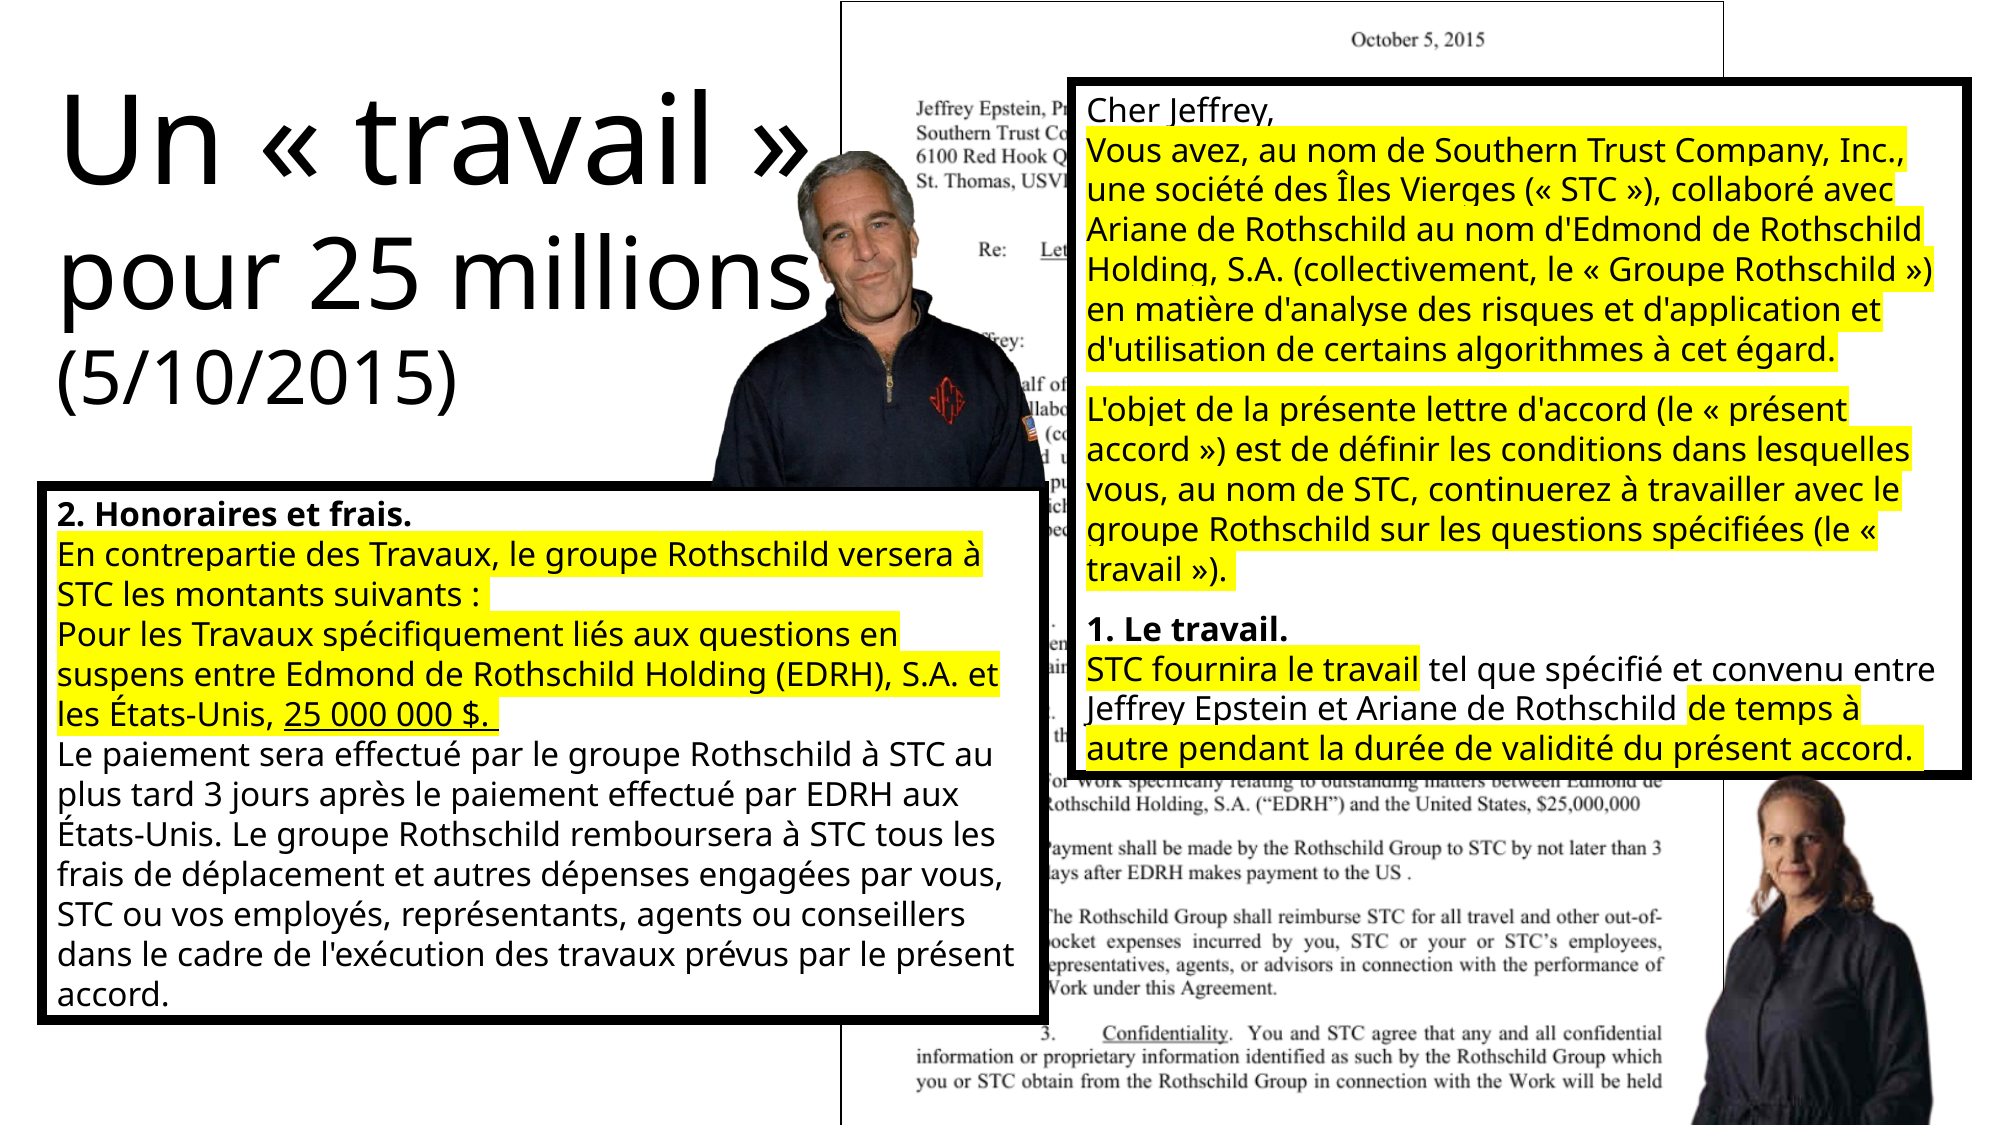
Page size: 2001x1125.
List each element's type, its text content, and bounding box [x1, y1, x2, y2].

text_box 2. Honoraires et frais. En contrepartie des Travaux, le groupe Rothschild versera à STC les montants suivants : Pour les Travaux spécifiquement liés aux questions en suspens entre Edmond de Rothschild Holding (EDRH), S.A. et les États-Unis, 25 000 000 $. Le paiement sera effectué par le groupe Rothschild à STC au plus tard 3 jours après le paiement effectué par EDRH aux États-Unis. Le groupe Rothschild remboursera à STC tous les frais de déplacement et autres dépenses engagées par vous, STC ou vos employés, représentants, agents ou conseillers dans le cadre de l'exécution des travaux prévus par le présent accord. [41, 486, 1045, 986]
picture [647, 2, 1967, 1125]
text_box Un « travail » pour 25 millions $ (5/10/2015) [41, 52, 840, 481]
text_box Cher Jeffrey, Vous avez, au nom de Southern Trust Company, Inc., une société des Îles Vierges (« STC »), collaboré avec Ariane de Rothschild au nom d'Edmond de Rothschild Holding, S.A. (collectivement, le « Groupe Rothschild ») en matière d'analyse des risques et d'application et d'utilisation de certains algorithmes à cet égard. L'objet de la présente lettre d'accord (le « présent accord ») est de définir les conditions dans lesquelles vous, au nom de STC, continuerez à travailler avec le groupe Rothschild sur les questions spécifiées (le « travail »). 1. Le travail. STC fournira le travail tel que spécifié et convenu entre Jeffrey Epstein et Ariane de Rothschild de temps à autre pendant la durée de validité du présent accord. [1071, 81, 1967, 743]
